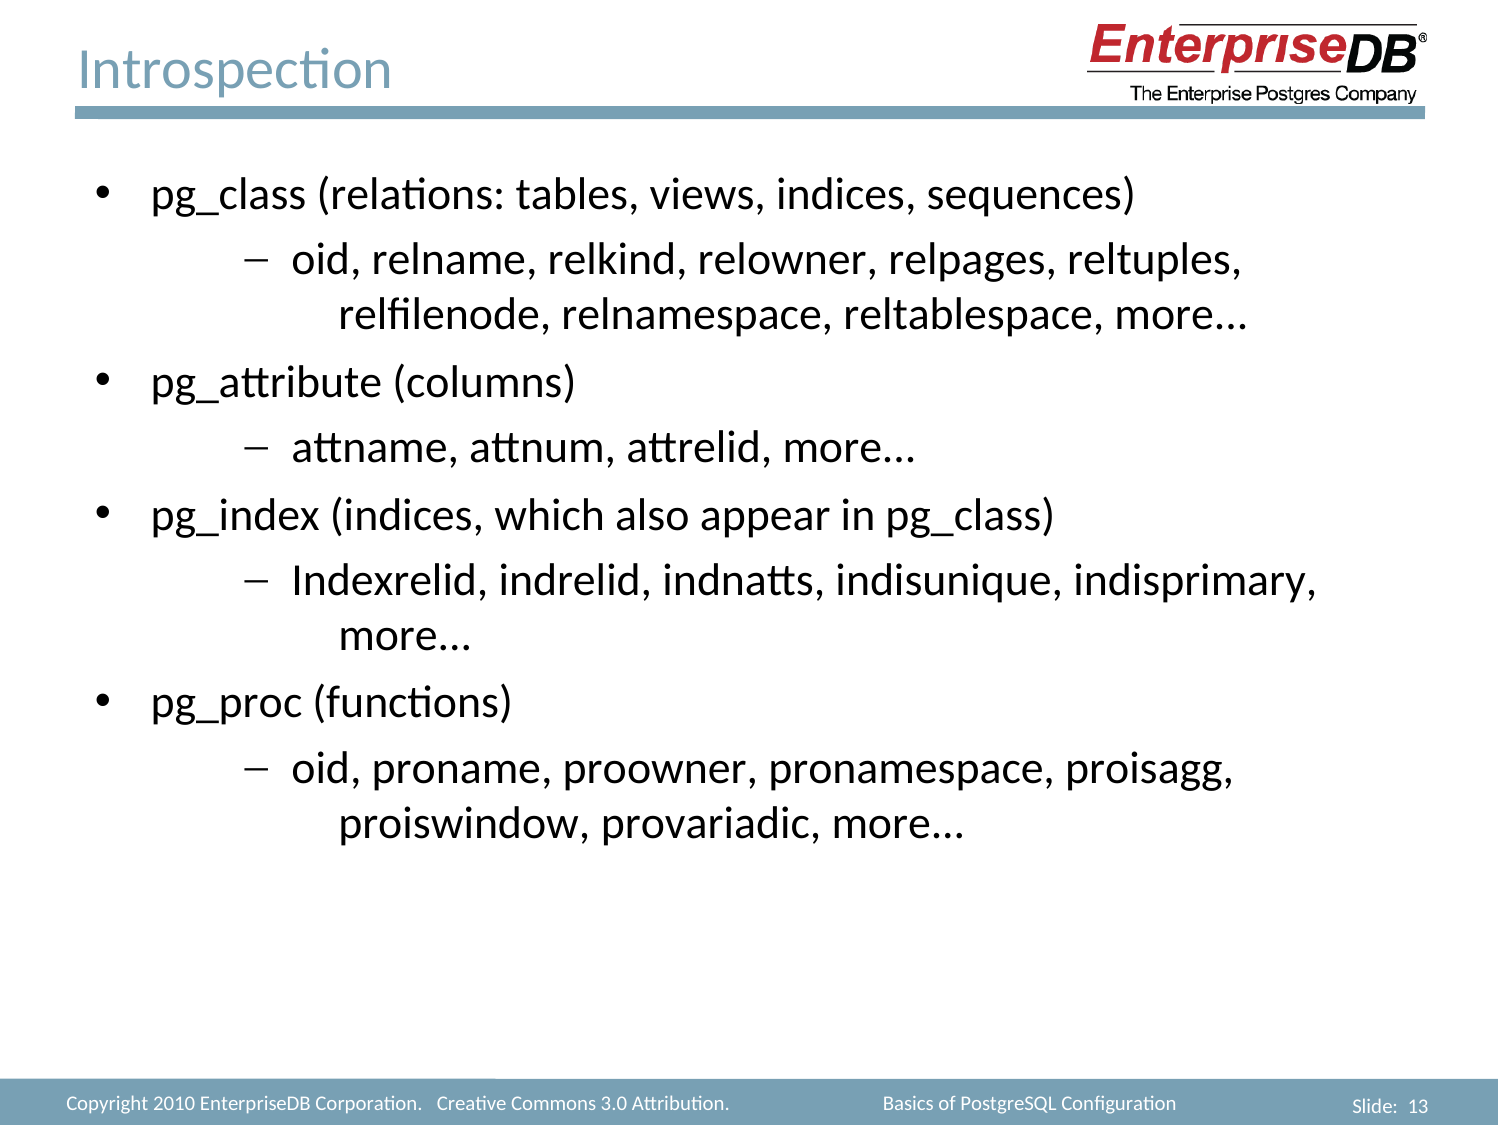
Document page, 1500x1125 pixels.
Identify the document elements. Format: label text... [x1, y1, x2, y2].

list pg_class (relations: tables, views, indices, sequences) oid, relname, relkind, relowner, relpages, reltuples, relfilenode, relnamespace, reltablespace, more... pg_attribute (columns) attname, attnum, attrelid, more... pg_index (indices, which also appear in pg_class) Indexrelid, indrelid, indnatts, indisunique, indisprimary, more... pg_proc (functions) oid, proname, proowner, pronamespace, proisagg, proiswindow, provariadic, more... [79, 155, 1384, 1051]
picture [1088, 24, 1427, 104]
title Introspection [62, 4, 1088, 126]
